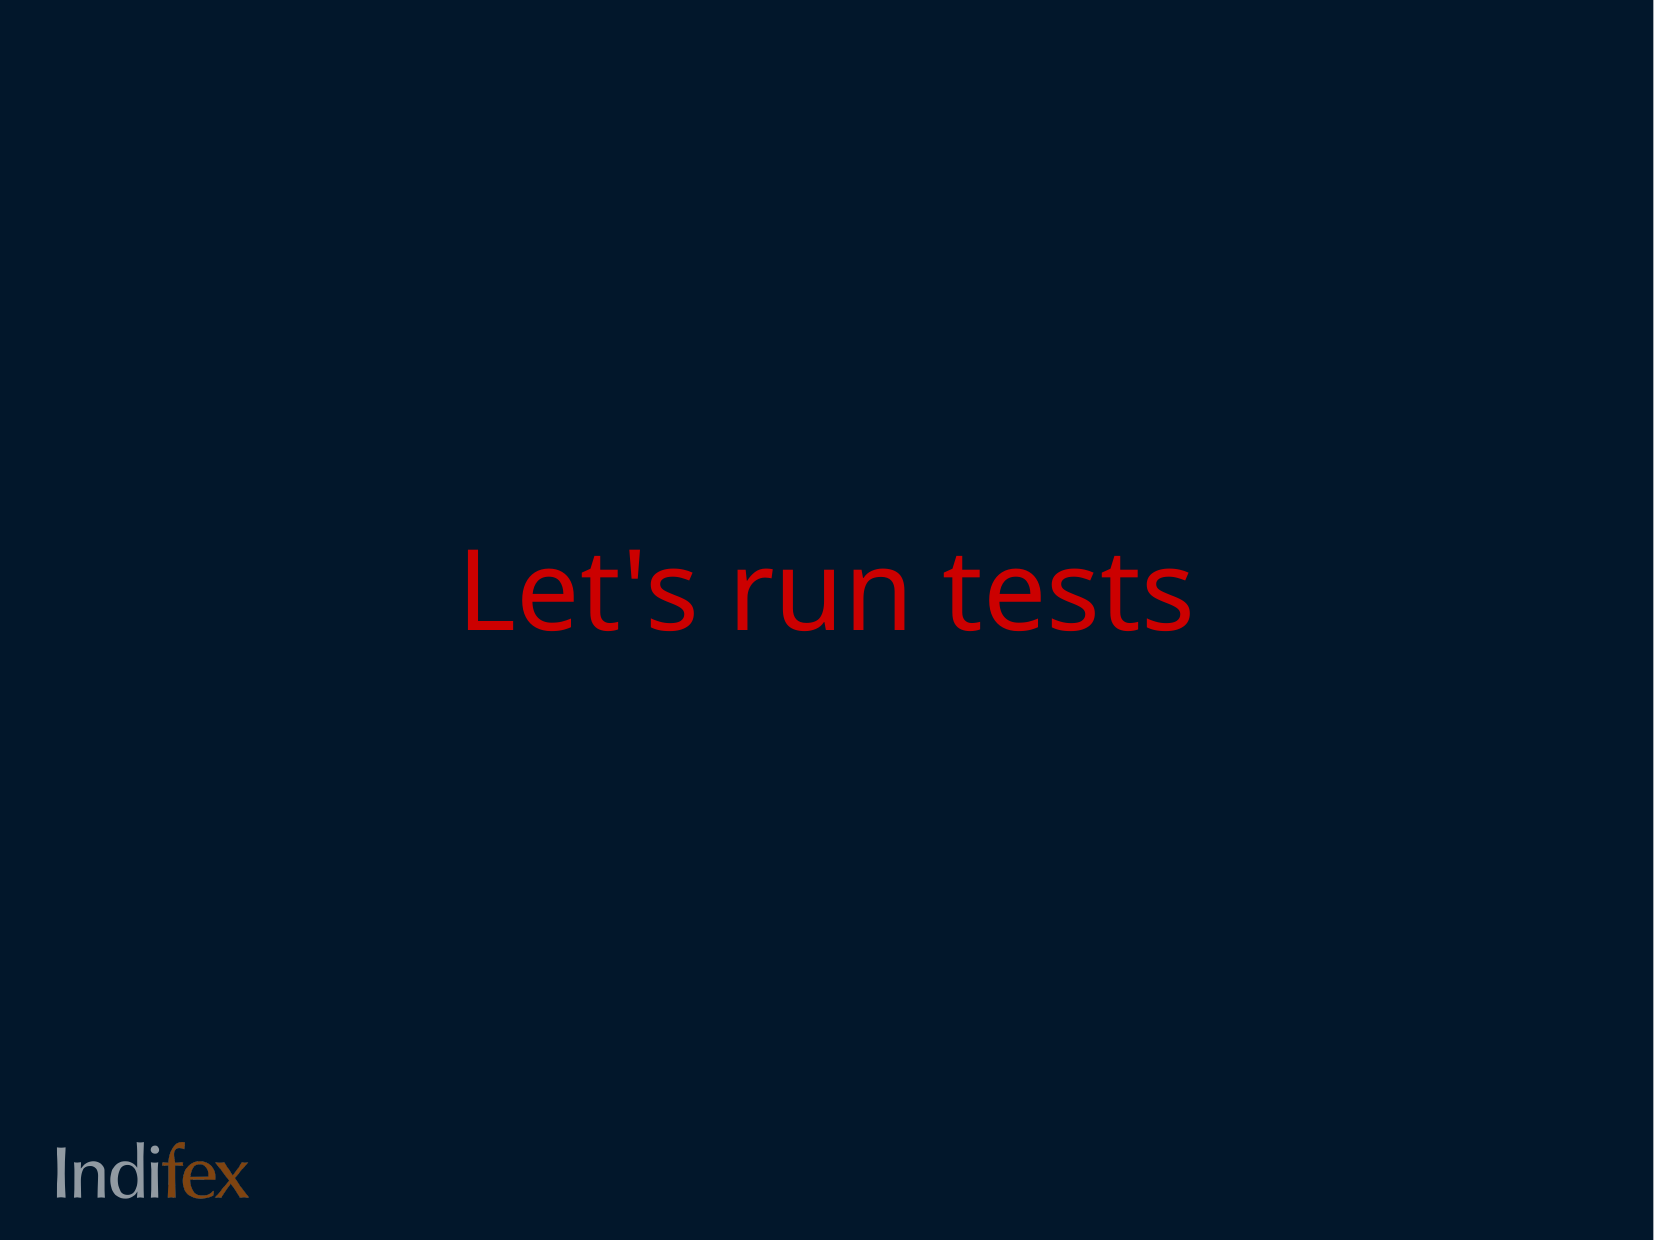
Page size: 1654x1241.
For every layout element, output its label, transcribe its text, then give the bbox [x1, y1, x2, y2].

subtitle Let's run tests [82, 49, 1571, 1109]
picture [56, 1142, 249, 1241]
